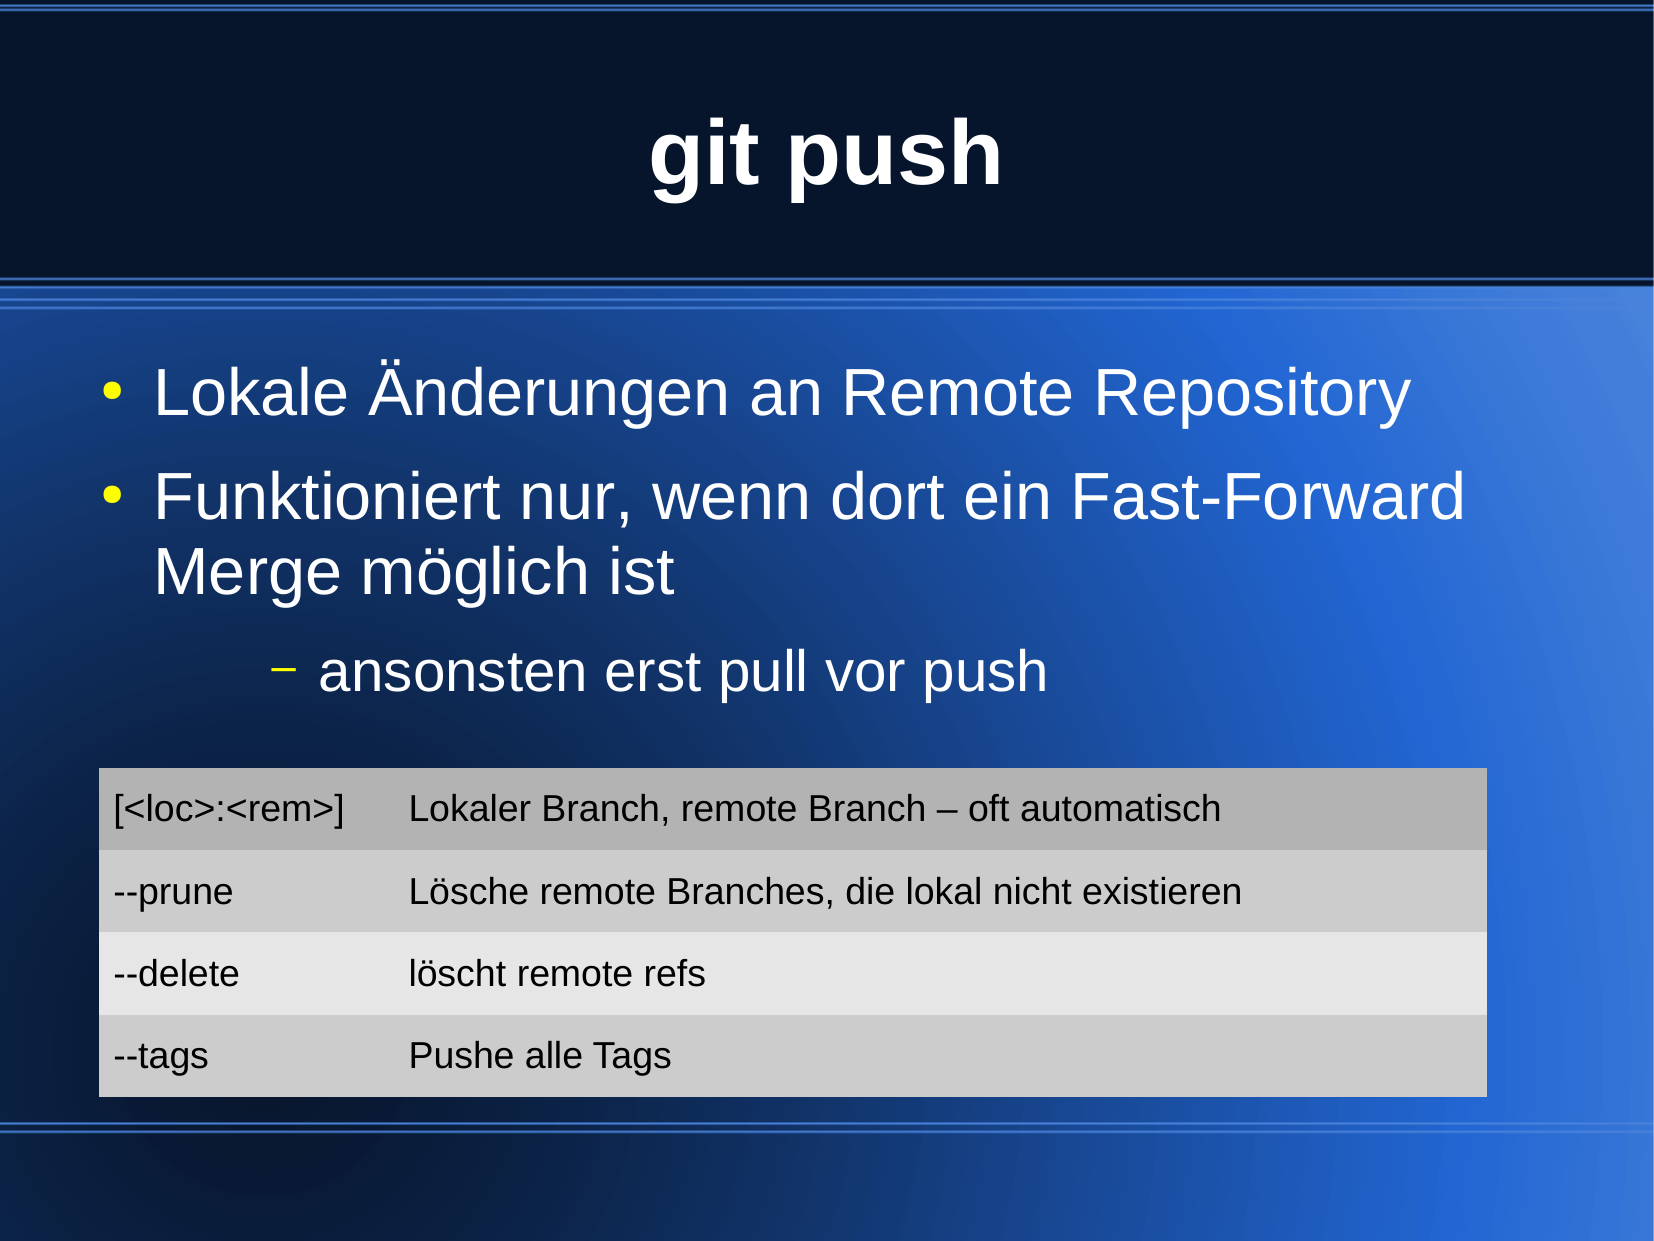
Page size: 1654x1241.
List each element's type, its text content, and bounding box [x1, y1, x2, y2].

table_cell --tags [99, 1015, 394, 1097]
table_header [<loc>:<rem>] [99, 768, 394, 850]
picture [0, 0, 1654, 1241]
table_cell löscht remote refs [394, 932, 1487, 1015]
title git push [82, 49, 1571, 257]
table_header Lokaler Branch, remote Branch – oft automatisch [394, 768, 1487, 850]
table_cell --prune [99, 850, 394, 932]
table_cell Pushe alle Tags [394, 1015, 1487, 1097]
table_cell --delete [99, 932, 394, 1015]
list Lokale Änderungen an Remote Repository Funktioniert nur, wenn dort ein Fast-Forward Merge möglich ist ansonsten erst pull vor push [82, 355, 1571, 704]
table_cell Lösche remote Branches, die lokal nicht existieren [394, 850, 1487, 932]
